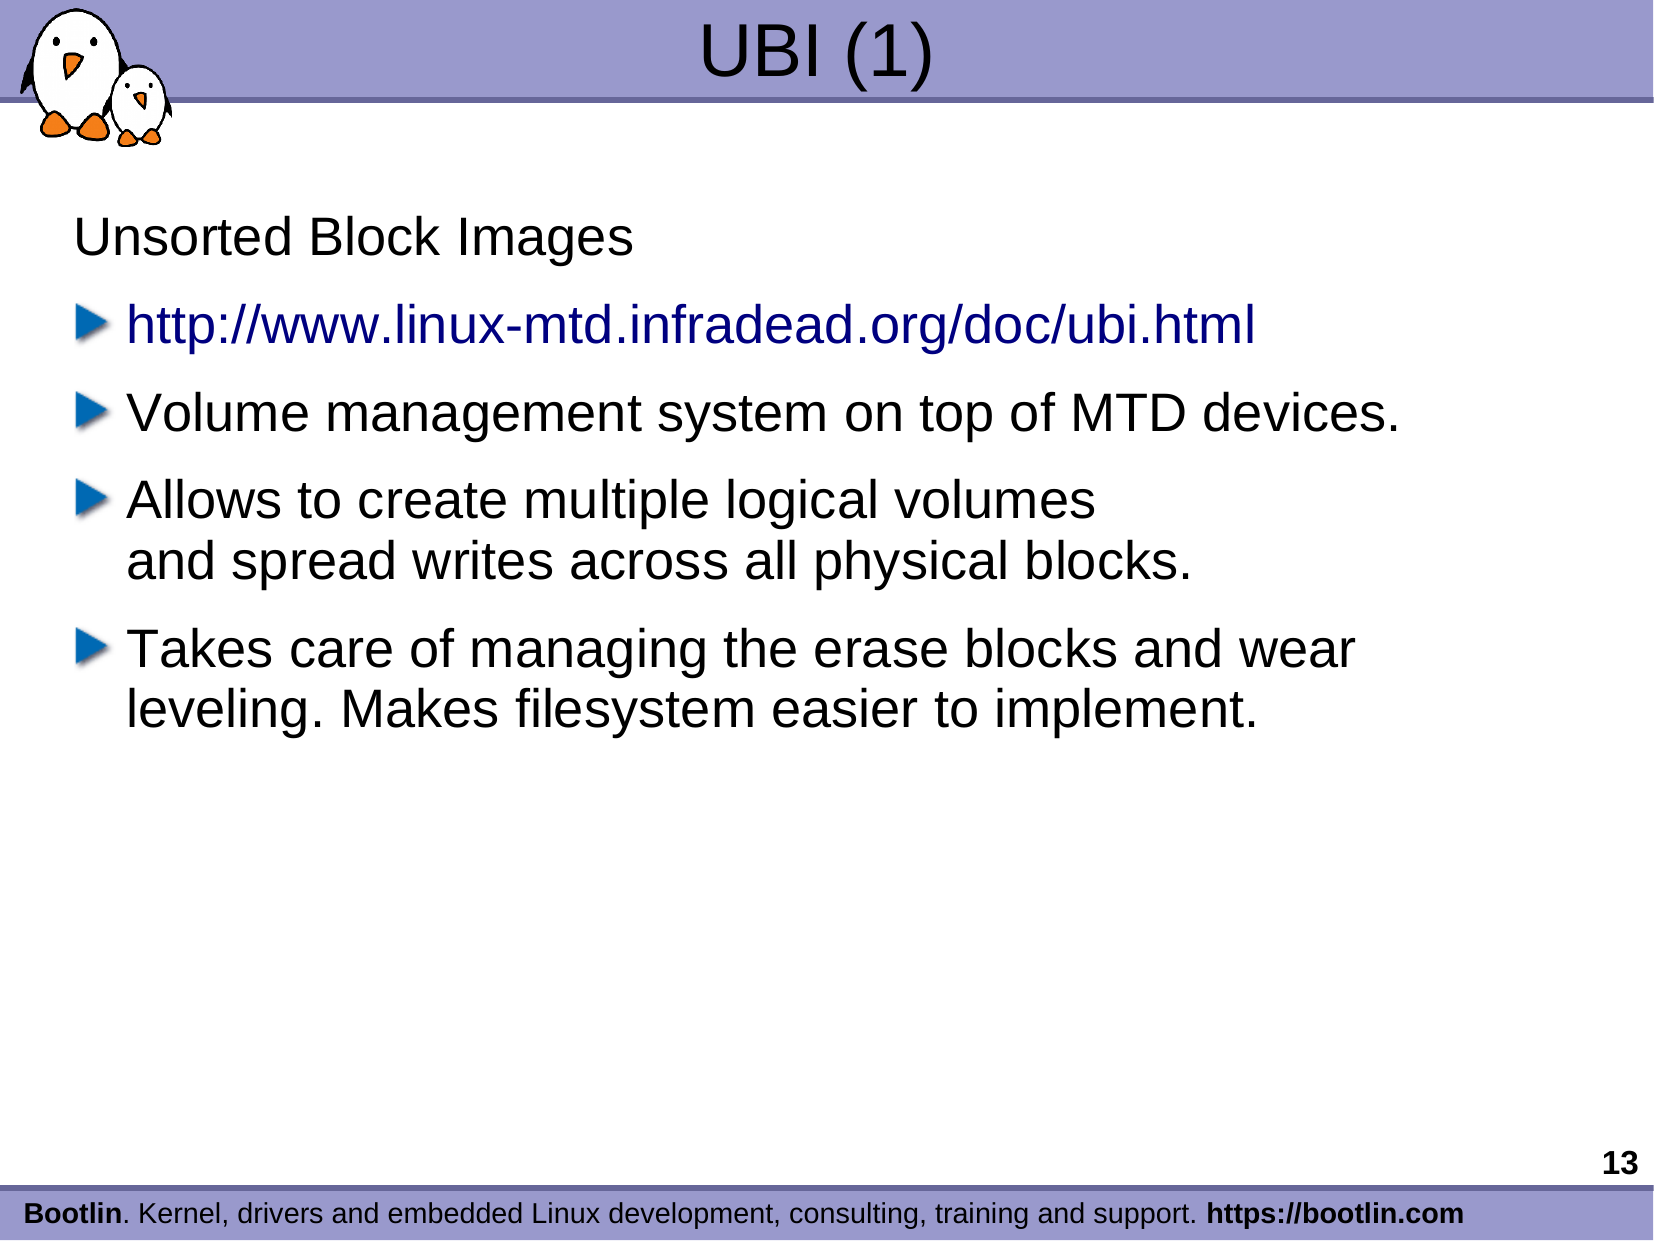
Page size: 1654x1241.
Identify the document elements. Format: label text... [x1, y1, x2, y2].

picture [20, 8, 172, 147]
title UBI (1) [91, 0, 1543, 101]
list Unsorted Block Images http://www.linux-mtd.infradead.org/doc/ubi.html Volume management system on top of MTD devices. Allows to create multiple logical volumes and spread writes across all physical blocks. Takes care of managing the erase blocks and wear leveling. Makes filesystem easier to implement. [55, 206, 1468, 787]
